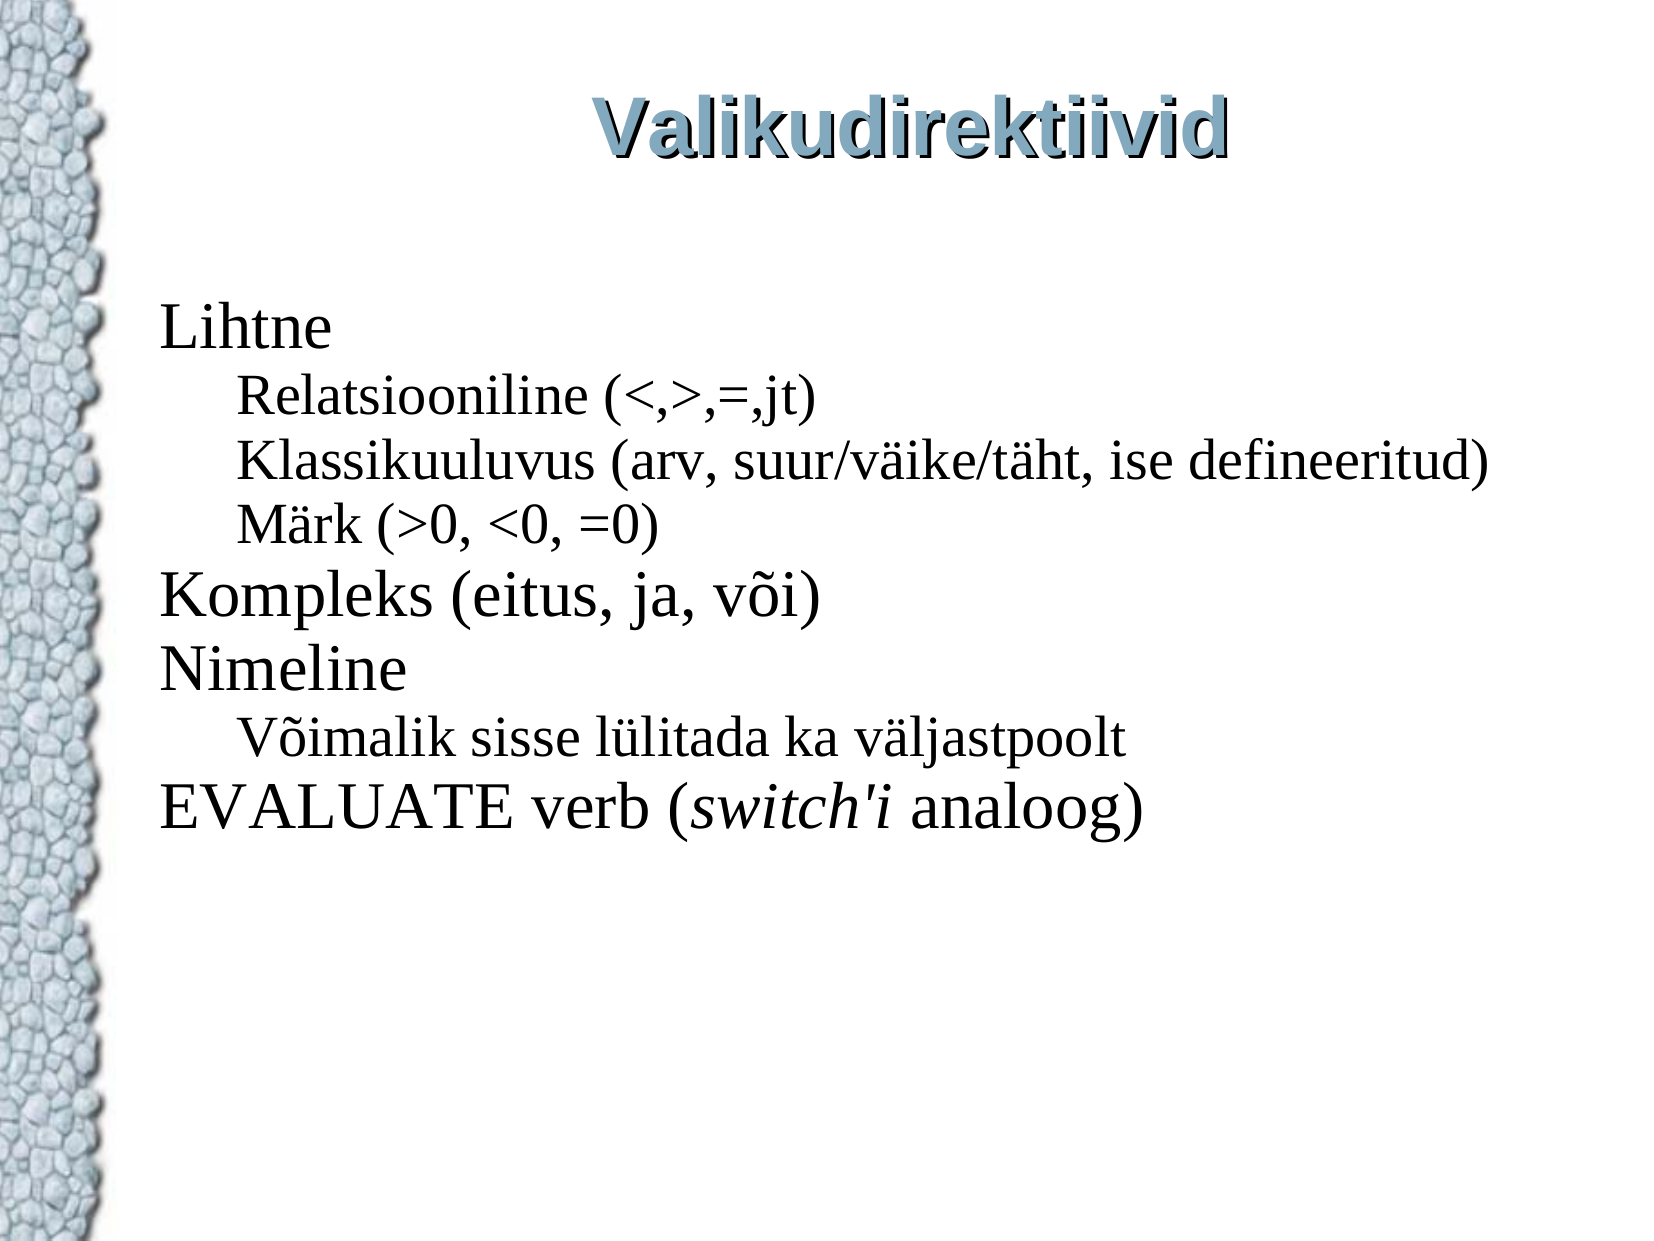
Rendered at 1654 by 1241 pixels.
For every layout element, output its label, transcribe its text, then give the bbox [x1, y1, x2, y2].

picture [0, 0, 131, 1241]
title Valikudirektiivid [205, 35, 1618, 223]
list Lihtne Relatsiooniline (<,>,=,jt) Klassikuuluvus (arv, suur/väike/täht, ise defineeritud) Märk (>0, <0, =0) Kompleks (eitus, ja, või) Nimeline Võimalik sisse lülitada ka väljastpoolt EVALUATE verb (switch'i analoog) [141, 288, 1654, 1093]
